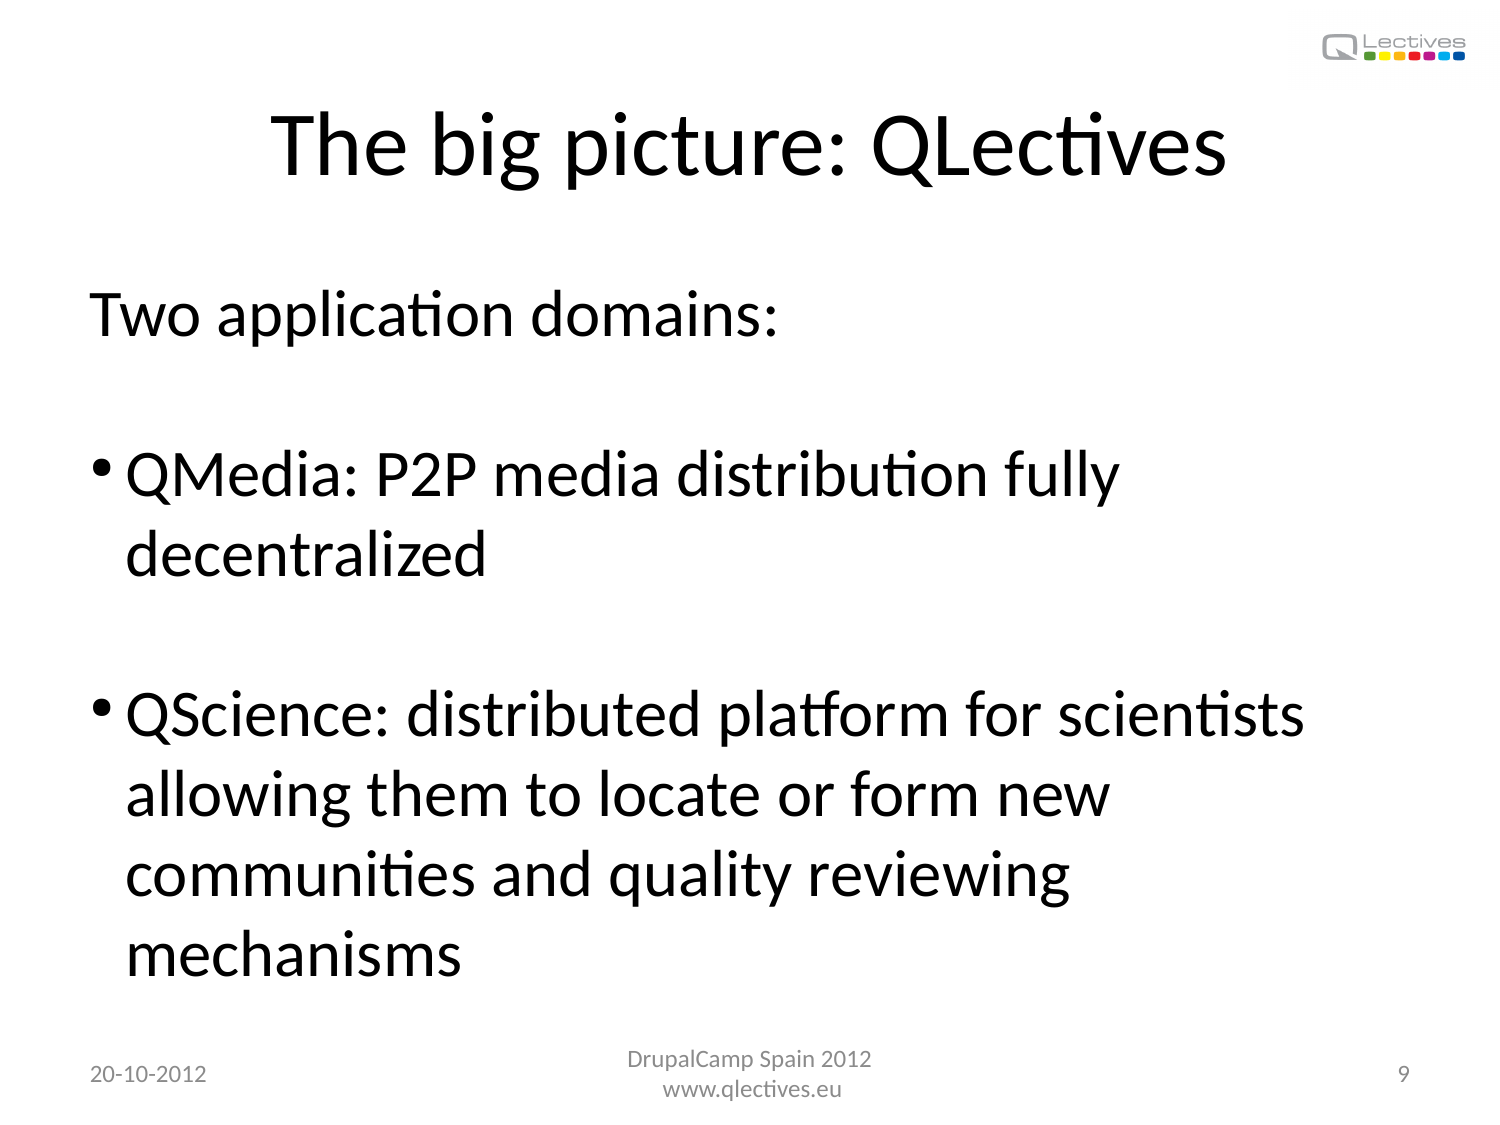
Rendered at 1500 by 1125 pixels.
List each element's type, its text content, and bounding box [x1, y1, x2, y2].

picture [1288, 9, 1500, 90]
text_box Two application domains: QMedia: P2P media distribution fully decentralized QScience: distributed platform for scientists allowing them to locate or form new communities and quality reviewing mechanisms [75, 262, 1425, 1005]
text_box <number> [1074, 1042, 1425, 1103]
text_box The big picture: QLectives [75, 45, 1425, 233]
text_box DrupalCamp Spain 2012 www.qlectives.eu [512, 1042, 988, 1103]
text_box 20-10-2012 [74, 1042, 425, 1103]
